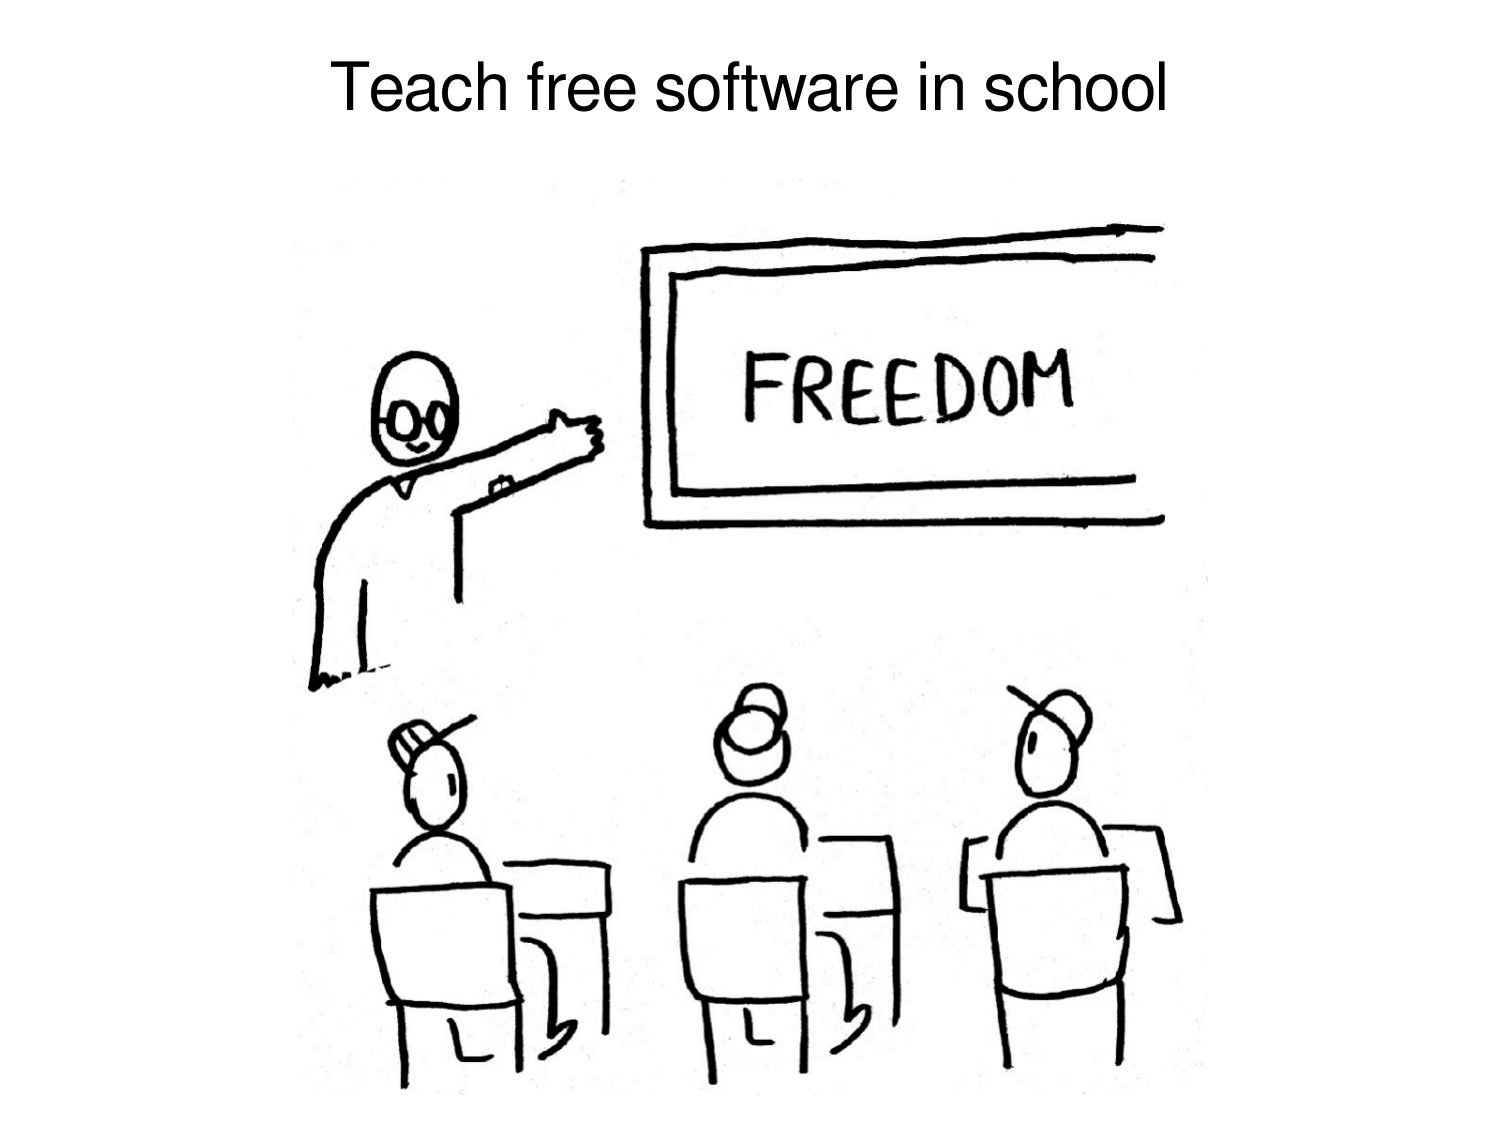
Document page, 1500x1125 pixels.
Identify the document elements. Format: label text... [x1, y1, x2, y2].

text_box Teach free software in school [24, 42, 1476, 131]
picture [292, 179, 1208, 1096]
